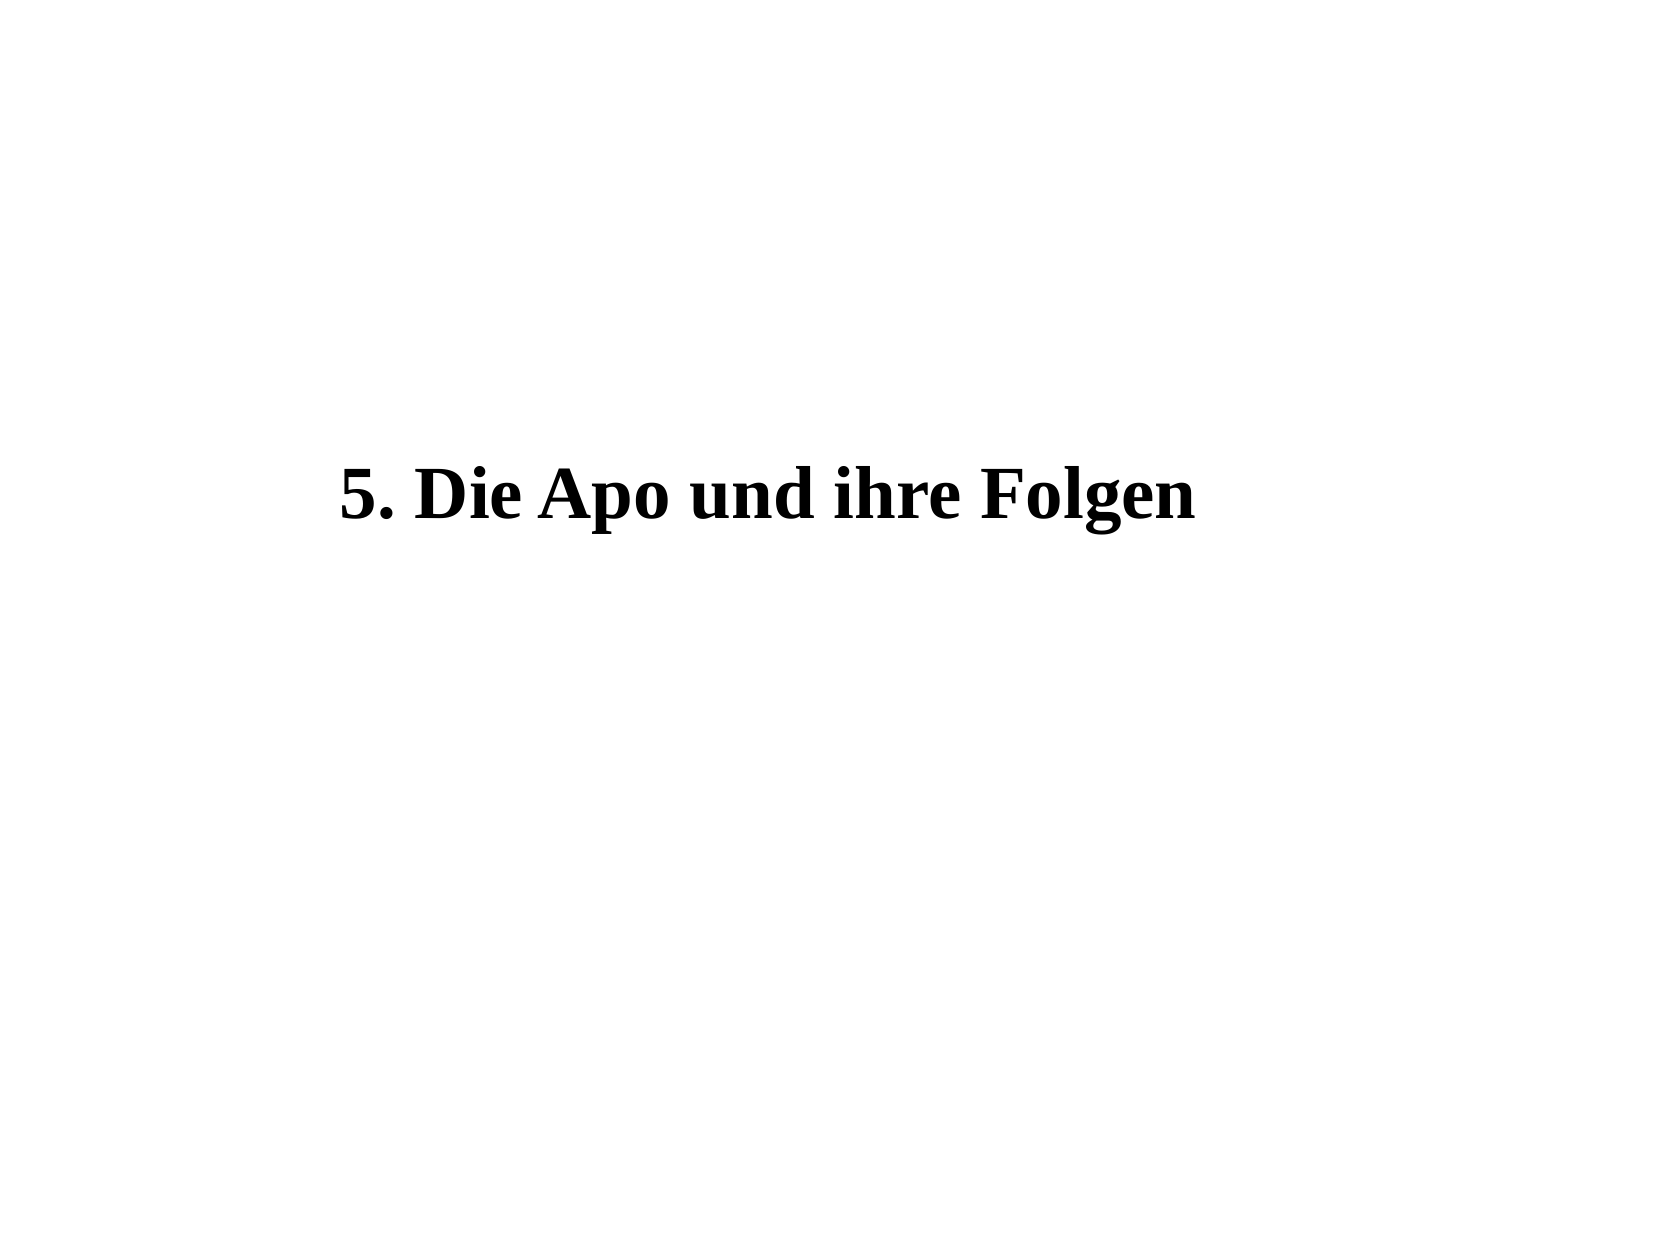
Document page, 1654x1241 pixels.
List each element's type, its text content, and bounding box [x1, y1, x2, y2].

text_box 5. Die Apo und ihre Folgen [325, 443, 1241, 542]
